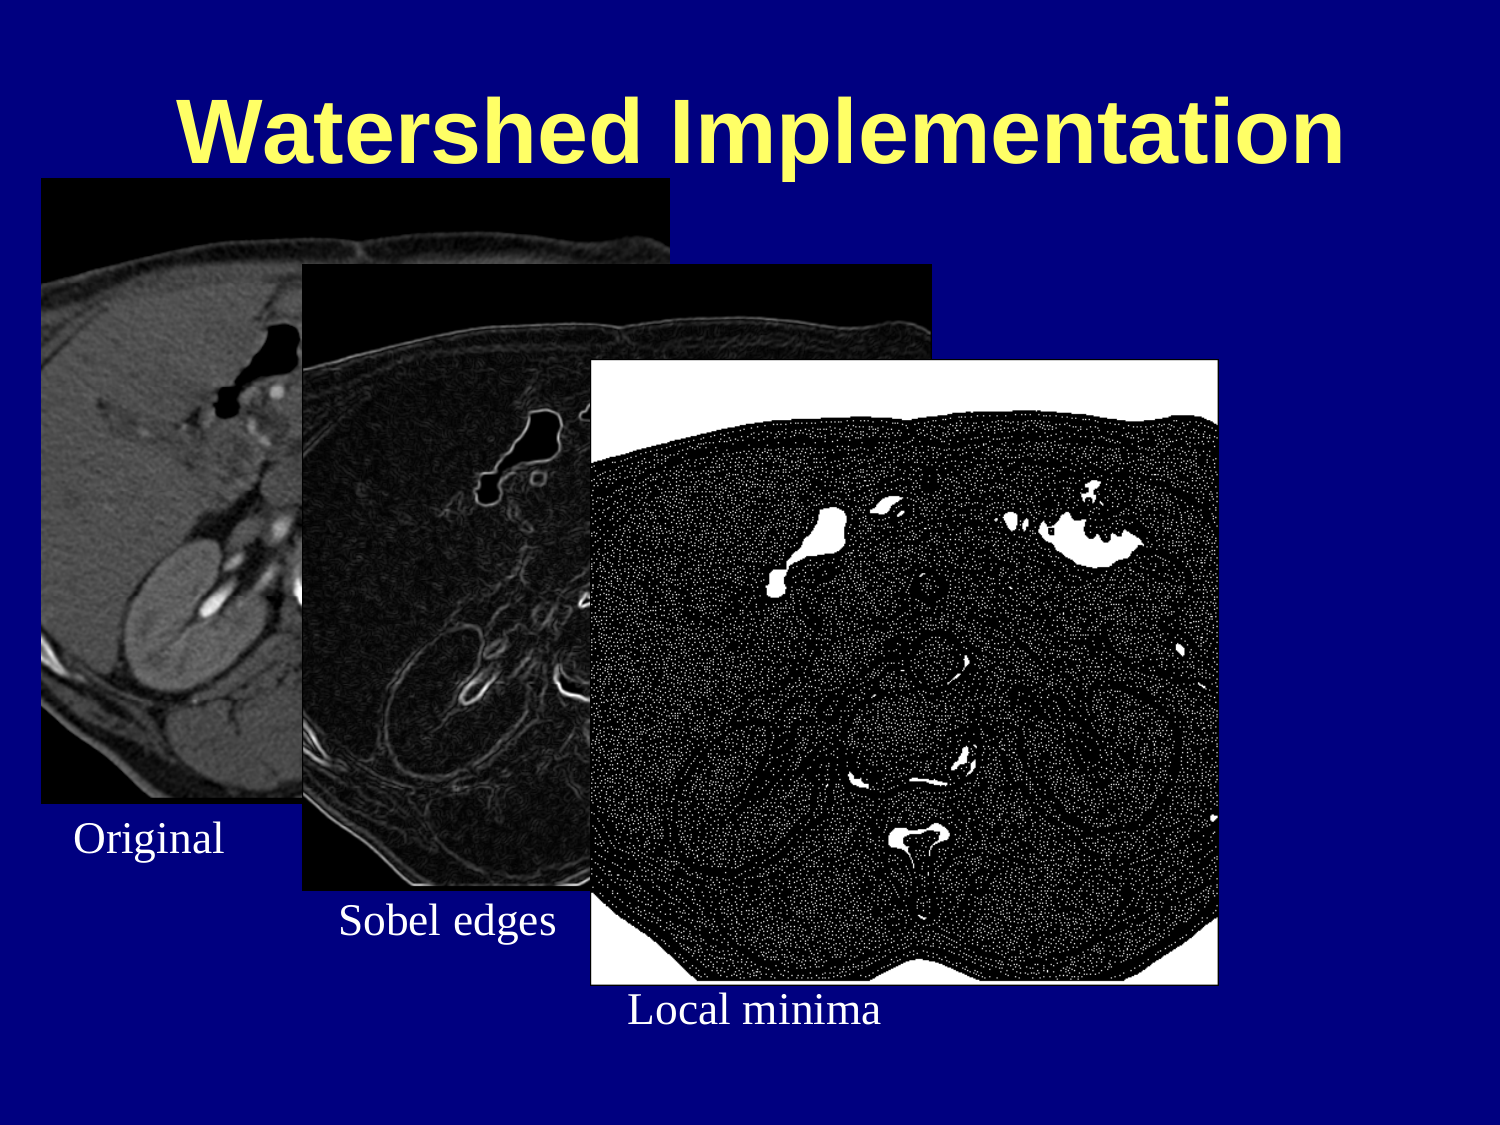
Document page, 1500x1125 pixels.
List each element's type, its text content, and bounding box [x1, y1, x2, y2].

text_box Sobel edges [338, 890, 599, 942]
text_box Original [73, 808, 264, 860]
text_box Local minima [627, 986, 900, 1031]
picture [41, 178, 1219, 986]
title Watershed Implementation [106, 34, 1418, 222]
